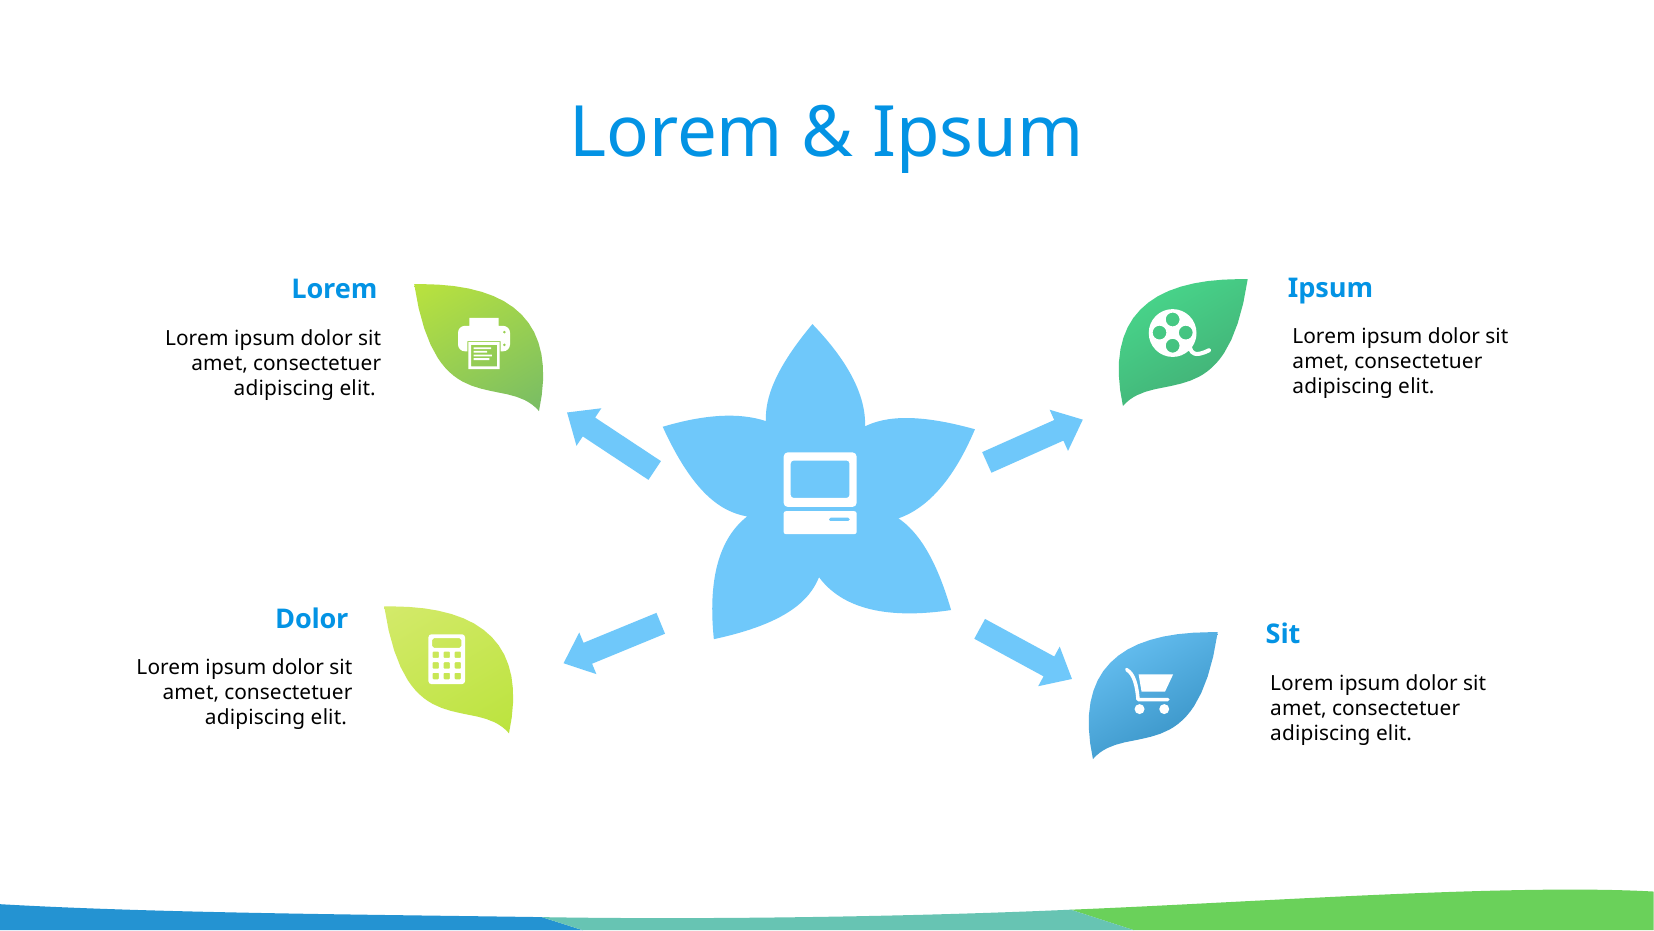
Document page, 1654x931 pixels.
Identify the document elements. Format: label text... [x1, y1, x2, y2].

text_box [563, 612, 666, 675]
text_box Lorem ipsum dolor sit amet, consectetuer adipiscing elit. [1277, 315, 1548, 406]
text_box Lorem [121, 264, 392, 312]
text_box Lorem ipsum dolor sit amet, consectetuer adipiscing elit. [125, 317, 396, 407]
text_box [567, 408, 661, 480]
text_box Dolor [93, 594, 364, 642]
text_box [974, 618, 1072, 687]
text_box [982, 409, 1083, 473]
text_box Sit [1250, 609, 1481, 657]
text_box Ipsum [1273, 263, 1503, 311]
text_box [1088, 632, 1218, 760]
text_box Lorem & Ipsum [0, 78, 1654, 178]
text_box Lorem ipsum dolor sit amet, consectetuer adipiscing elit. [97, 646, 368, 737]
text_box [384, 606, 514, 734]
text_box Lorem ipsum dolor sit amet, consectetuer adipiscing elit. [1255, 662, 1526, 752]
text_box [1118, 279, 1248, 407]
text_box [414, 284, 544, 412]
text_box [662, 324, 975, 640]
